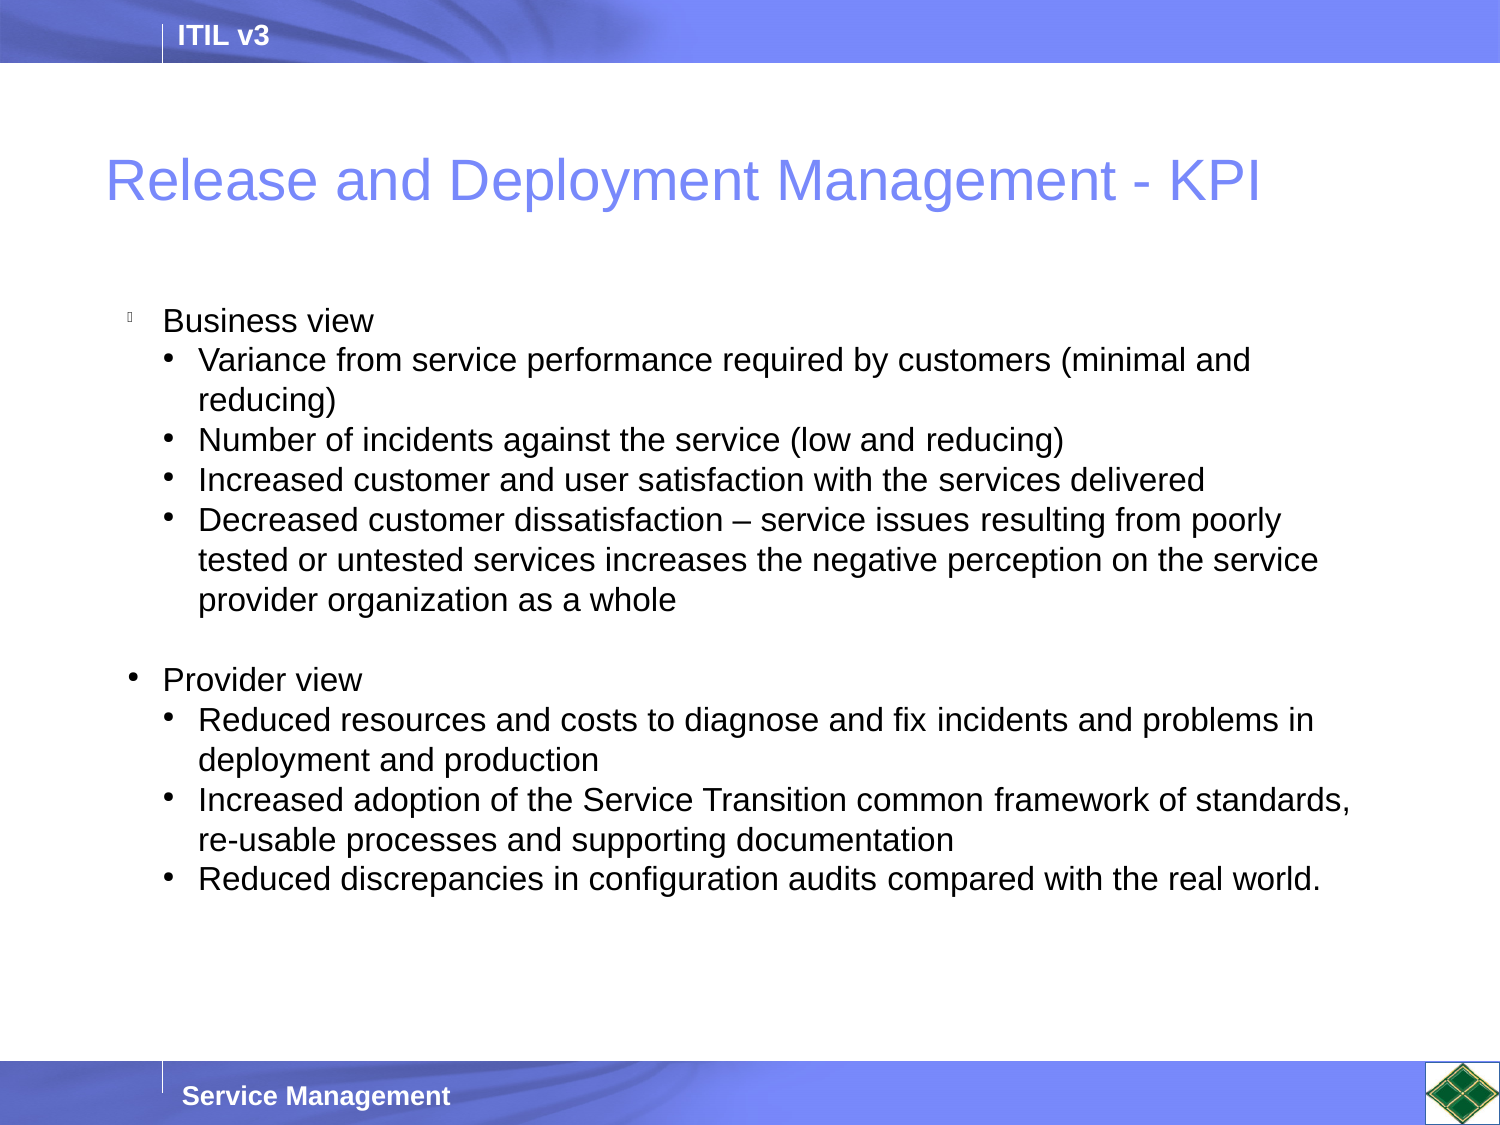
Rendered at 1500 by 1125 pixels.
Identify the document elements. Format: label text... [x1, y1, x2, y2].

text_box Business view Variance from service performance required by customers (minimal and reducing) Number of incidents against the service (low and reducing) Increased customer and user satisfaction with the services delivered Decreased customer dissatisfaction – service issues resulting from poorly tested or untested services increases the negative perception on the service provider organization as a whole Provider view Reduced resources and costs to diagnose and fix incidents and problems in deployment and production Increased adoption of the Service Transition common framework of standards, re-usable processes and supporting documentation Reduced discrepancies in configuration audits compared with the real world. [112, 291, 1388, 932]
picture [0, 0, 1500, 63]
picture [1426, 1063, 1499, 1124]
text_box Release and Deployment Management - KPI [90, 121, 1443, 221]
picture [0, 1061, 1500, 1125]
